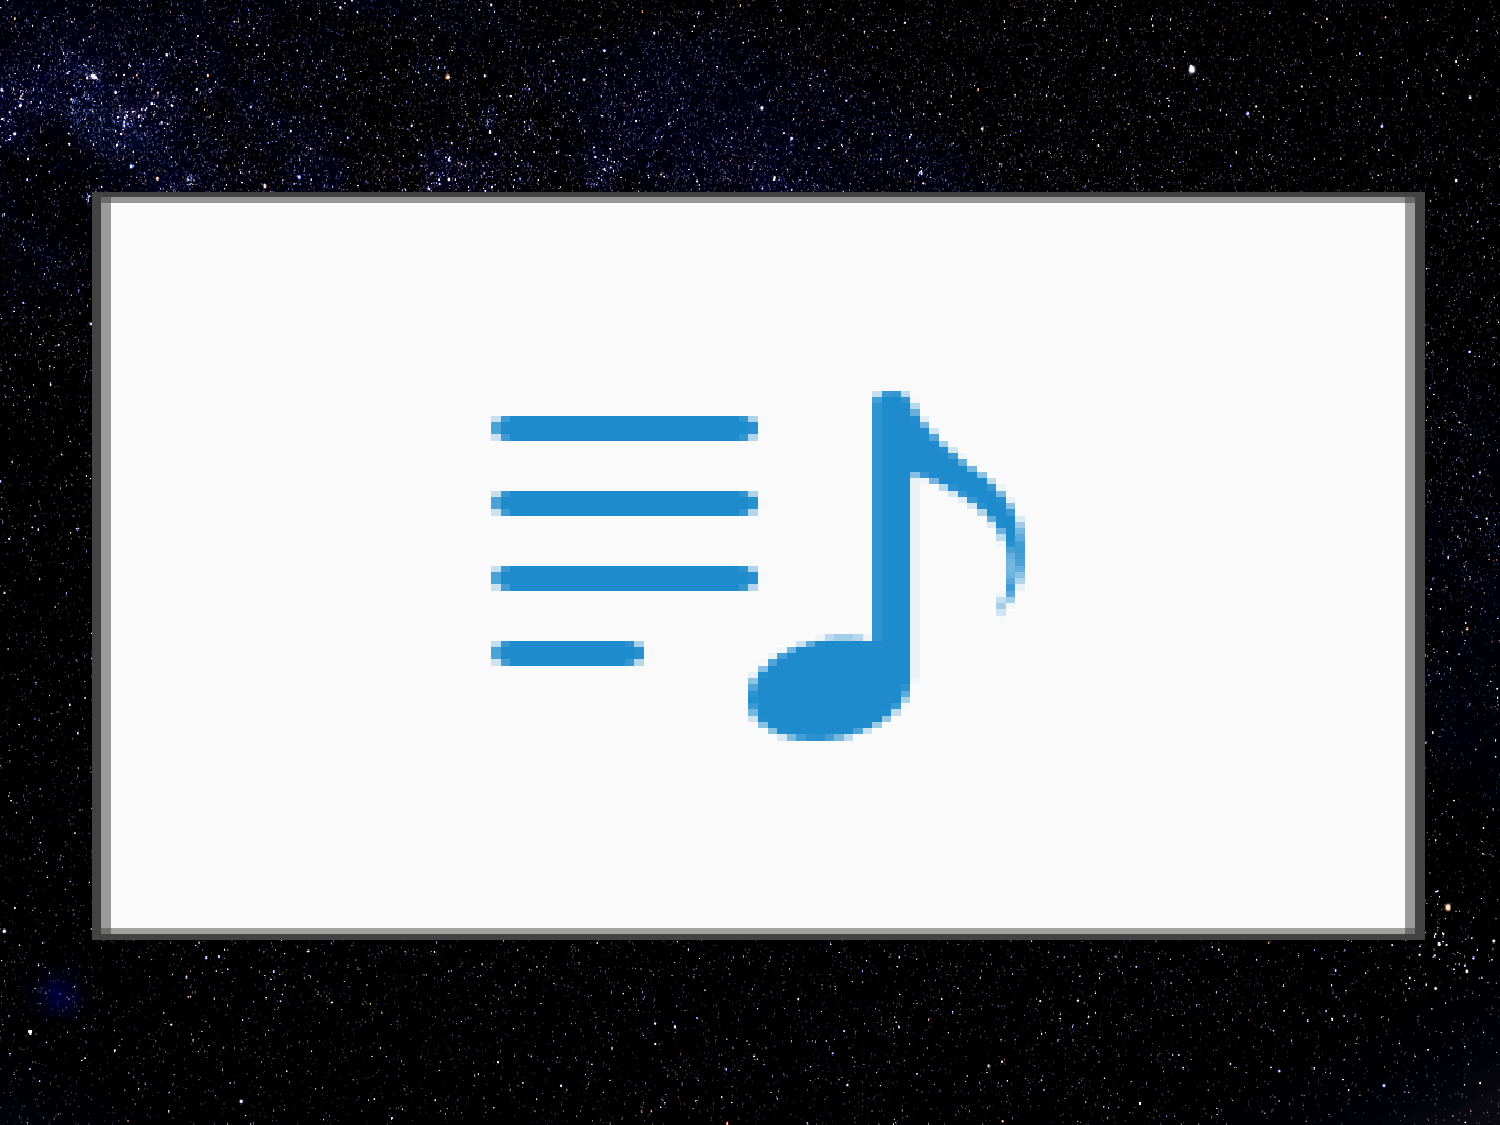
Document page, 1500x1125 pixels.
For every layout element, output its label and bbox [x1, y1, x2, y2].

picture [0, 0, 1500, 1125]
text_box [91, 191, 1426, 942]
